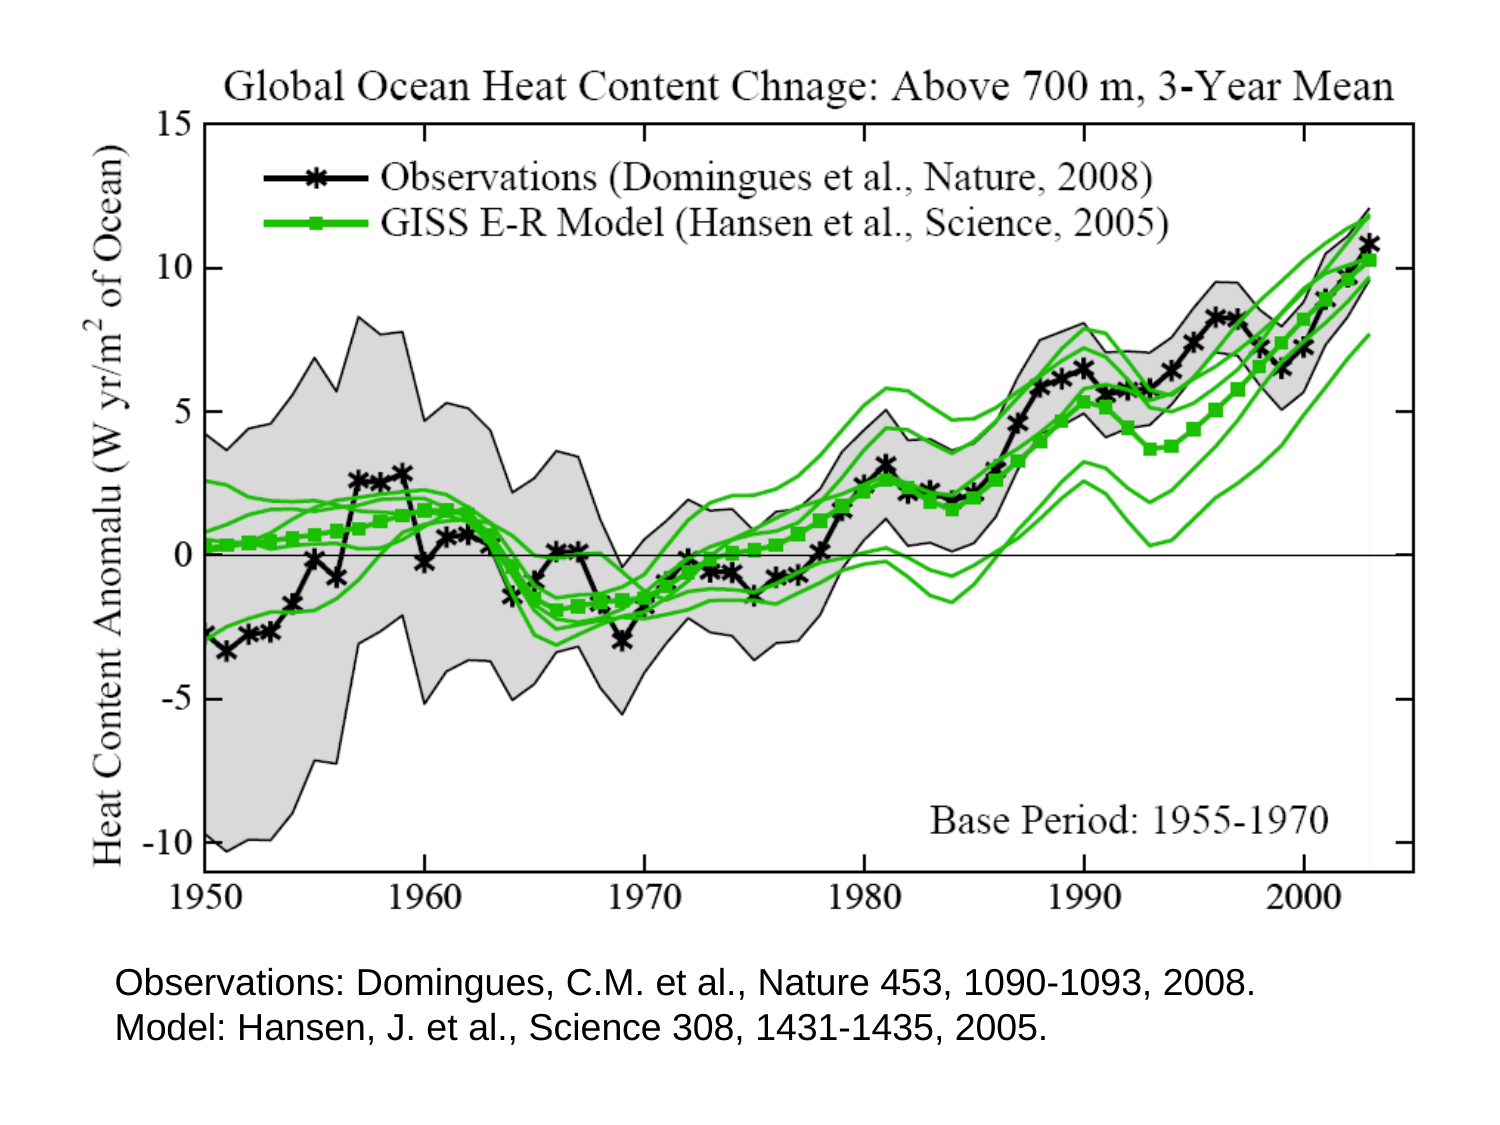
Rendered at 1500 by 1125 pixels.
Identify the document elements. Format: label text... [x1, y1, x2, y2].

picture [75, 62, 1427, 918]
text_box Observations: Domingues, C.M. et al., Nature 453, 1090-1093, 2008. Model: Hansen, J. et al., Science 308, 1431-1435, 2005. [99, 949, 1438, 1056]
